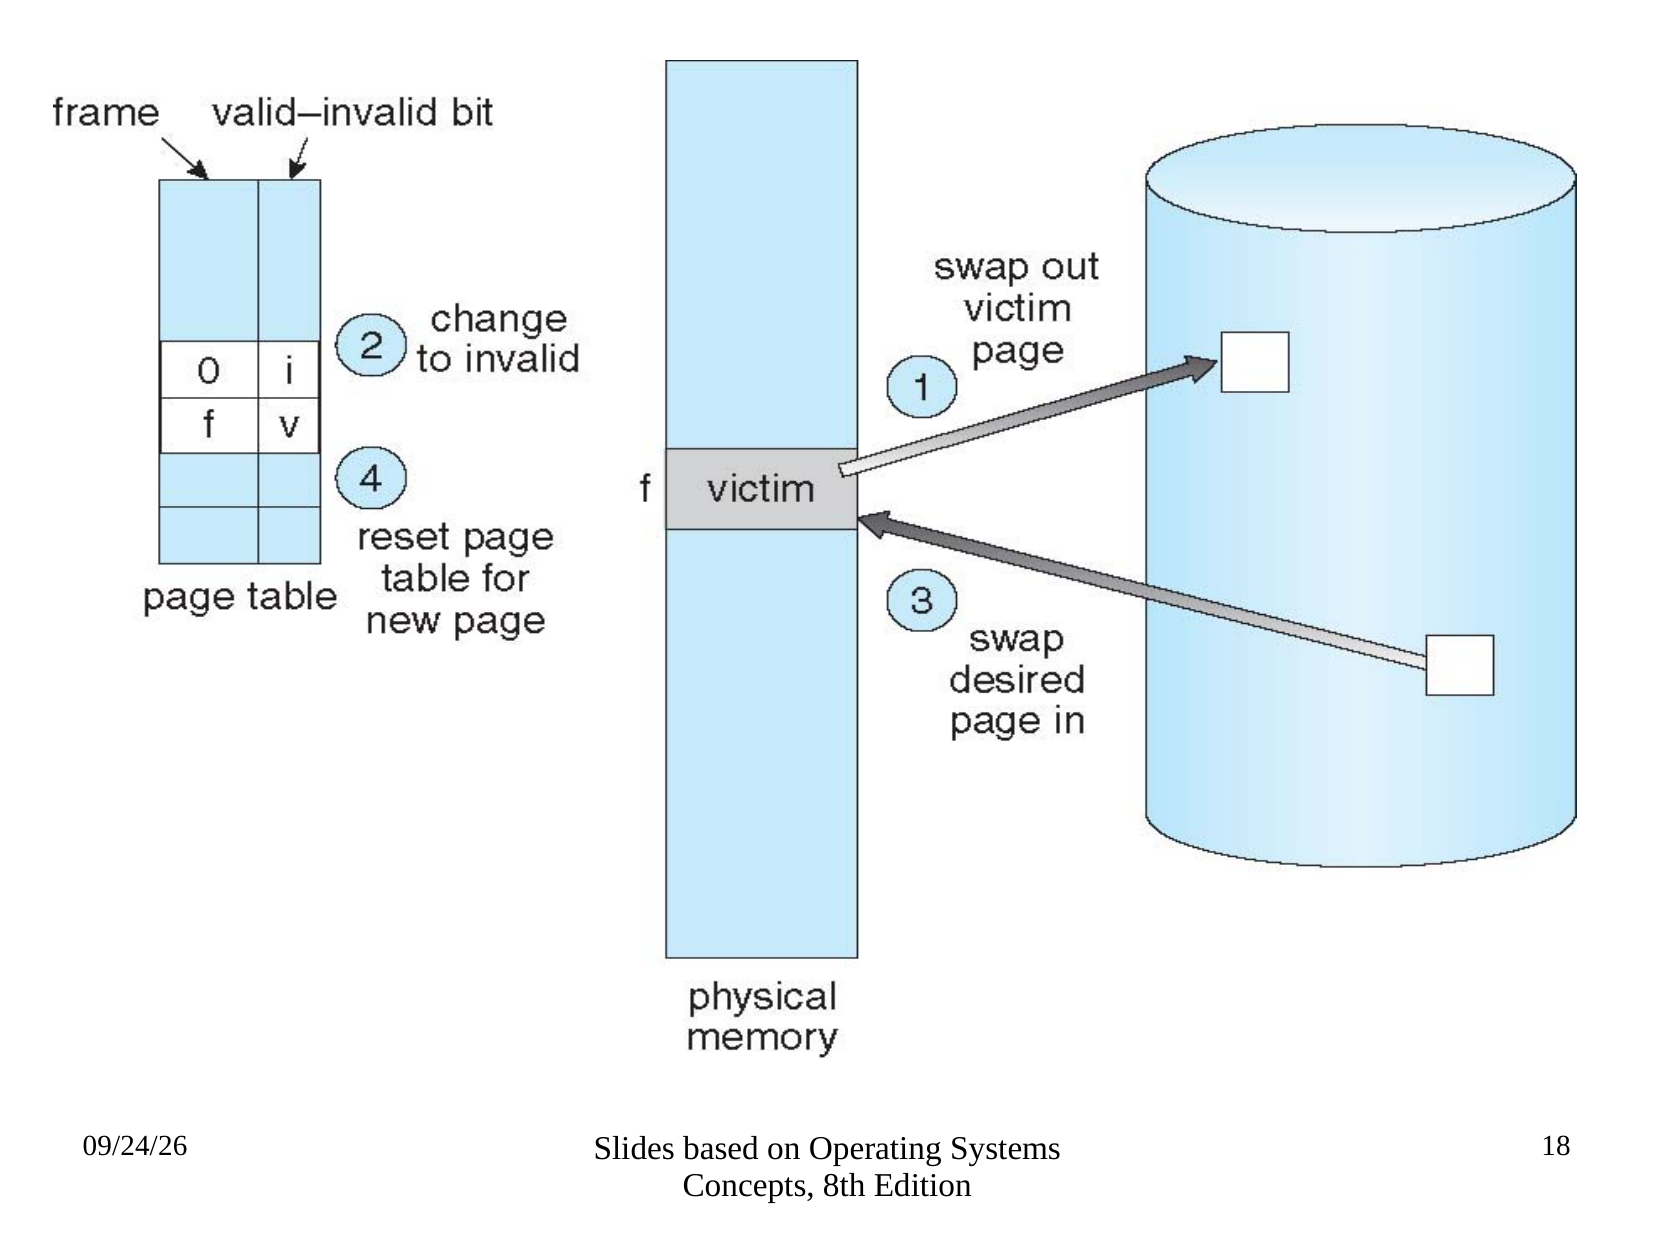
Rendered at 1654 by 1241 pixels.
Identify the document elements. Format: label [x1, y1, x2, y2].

picture [53, 60, 1577, 1059]
